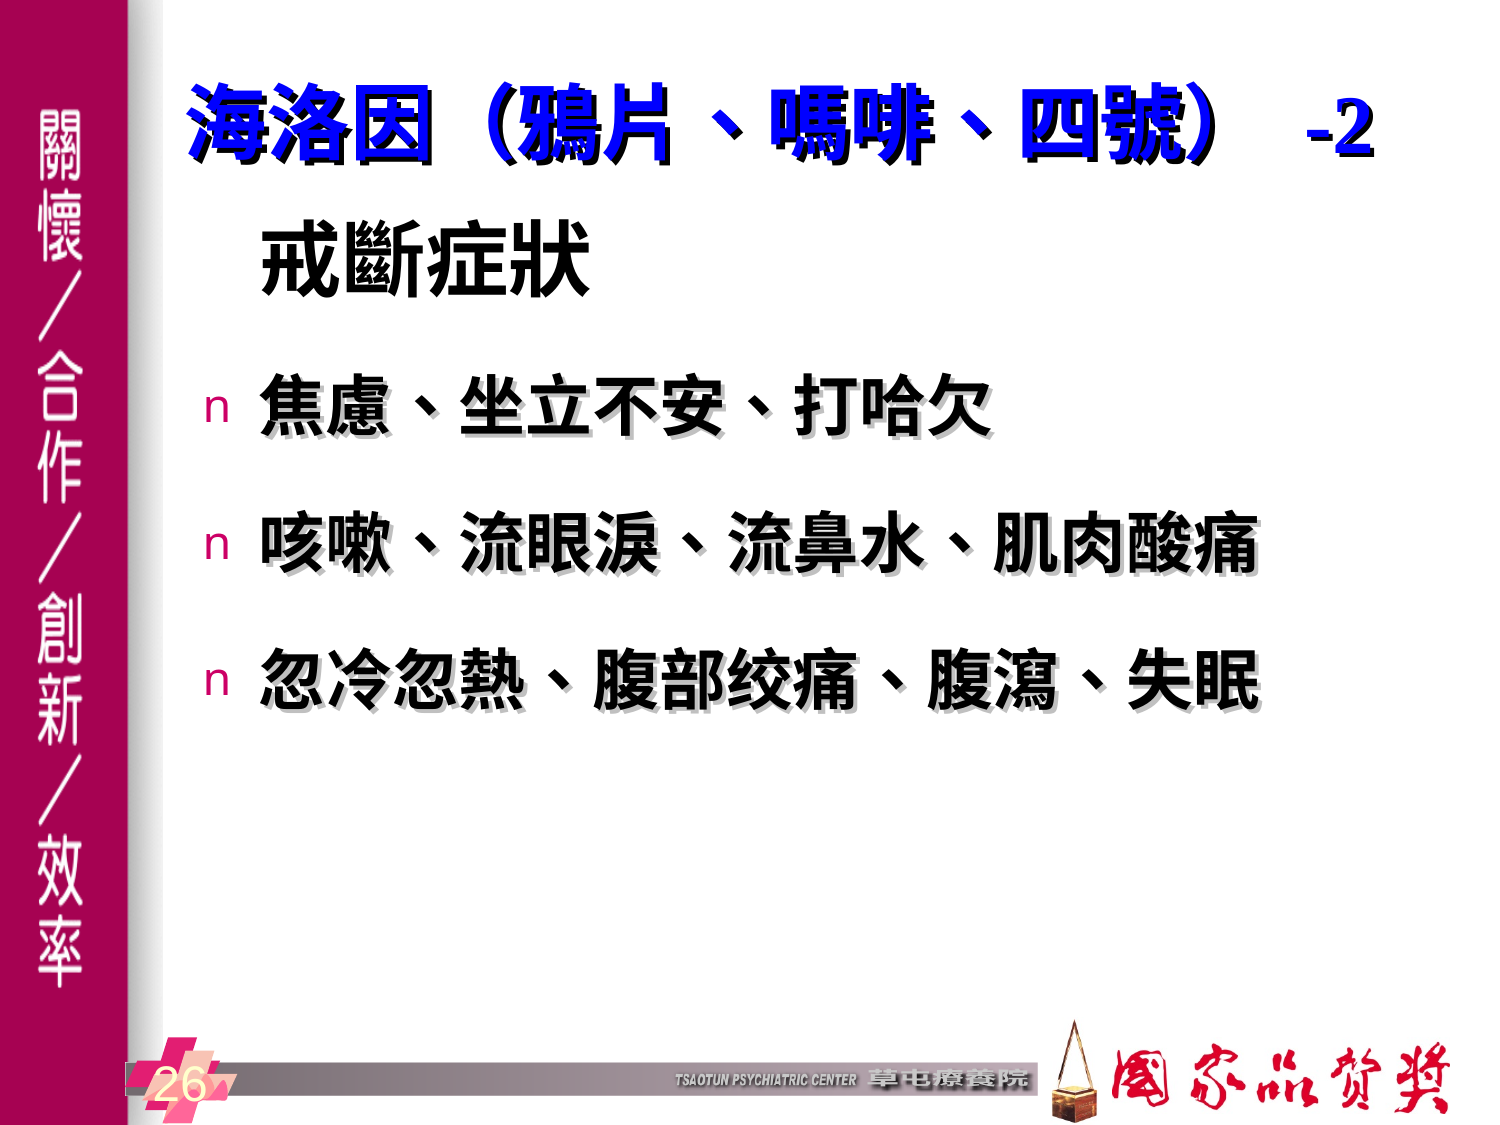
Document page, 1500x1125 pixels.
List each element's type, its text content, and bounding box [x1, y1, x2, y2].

list 戒斷症狀 焦慮、坐立不安、打哈欠 咳嗽、流眼淚、流鼻水、肌肉酸痛 忽冷忽熱、腹部绞痛、腹瀉、失眠 [187, 200, 1438, 994]
text_box [23, 1043, 337, 1119]
title 海洛因（鴉片、嗎啡、四號） -2 [168, 62, 1500, 178]
